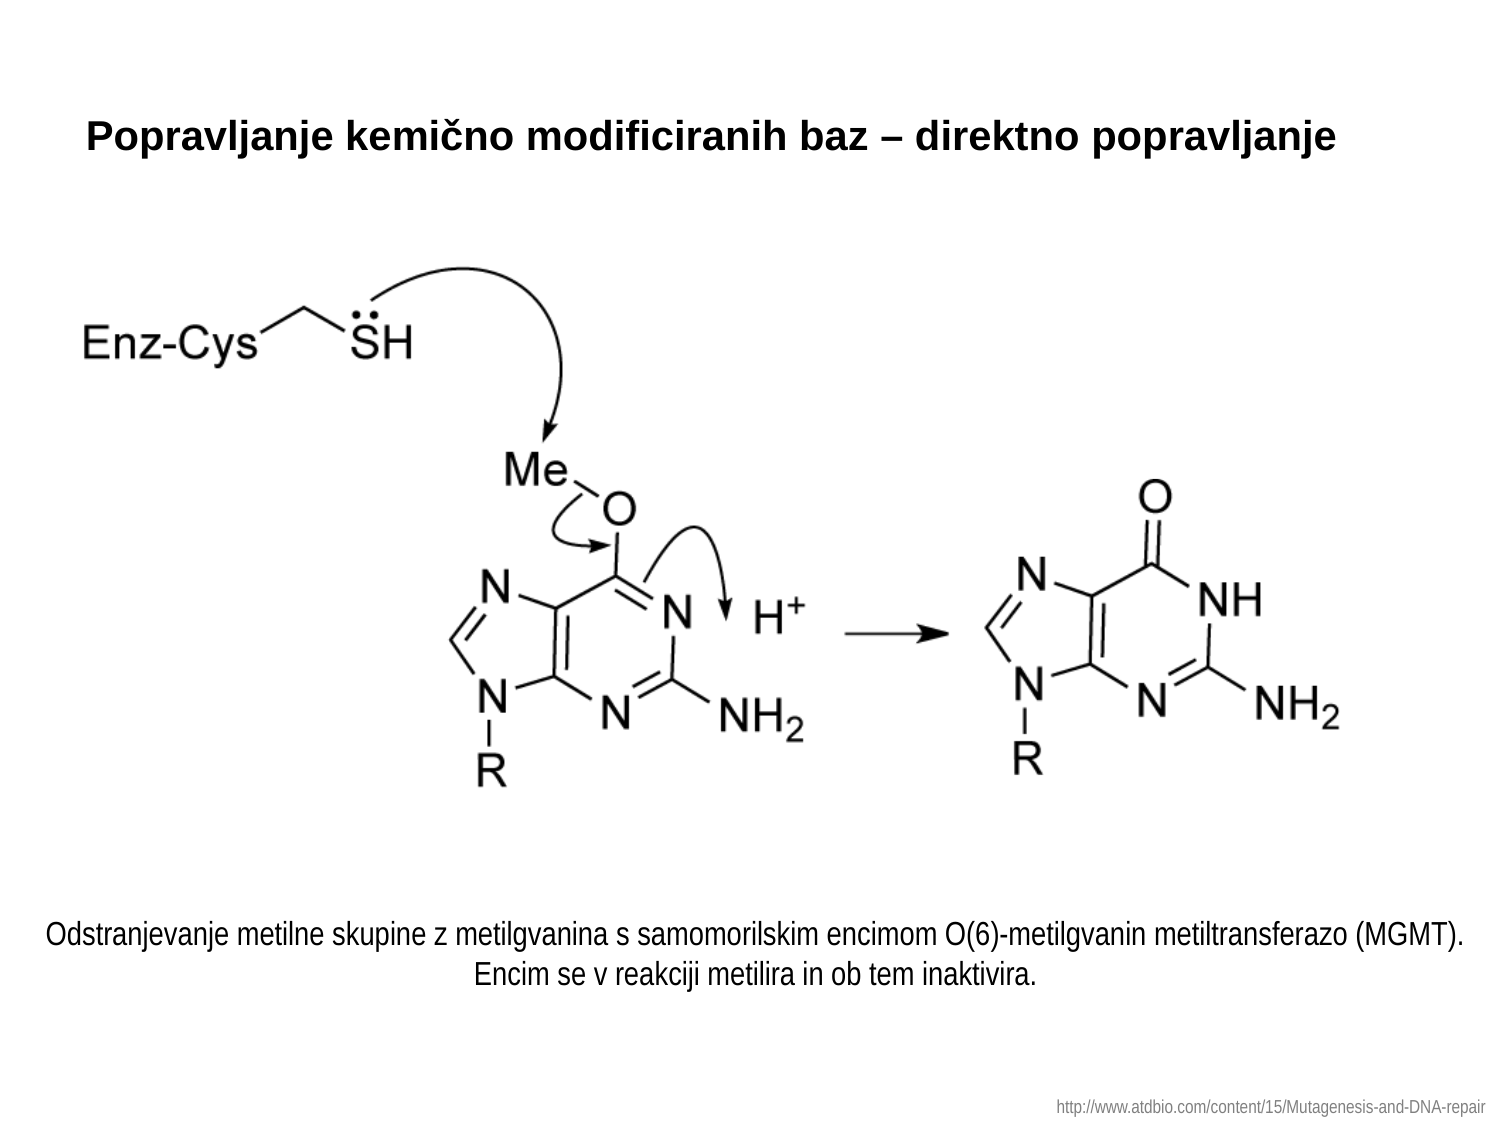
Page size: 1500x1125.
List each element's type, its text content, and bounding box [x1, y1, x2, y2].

text_box http://www.atdbio.com/content/15/Mutagenesis-and-DNA-repair [749, 1087, 1500, 1125]
picture [70, 255, 1354, 798]
text_box Odstranjevanje metilne skupine z metilgvanina s samomorilskim encimom O(6)-metilgvanin metiltransferazo (MGMT). Encim se v reakciji metilira in ob tem inaktivira. [29, 905, 1483, 1000]
text_box Popravljanje kemično modificiranih baz – direktno popravljanje [70, 101, 1353, 167]
